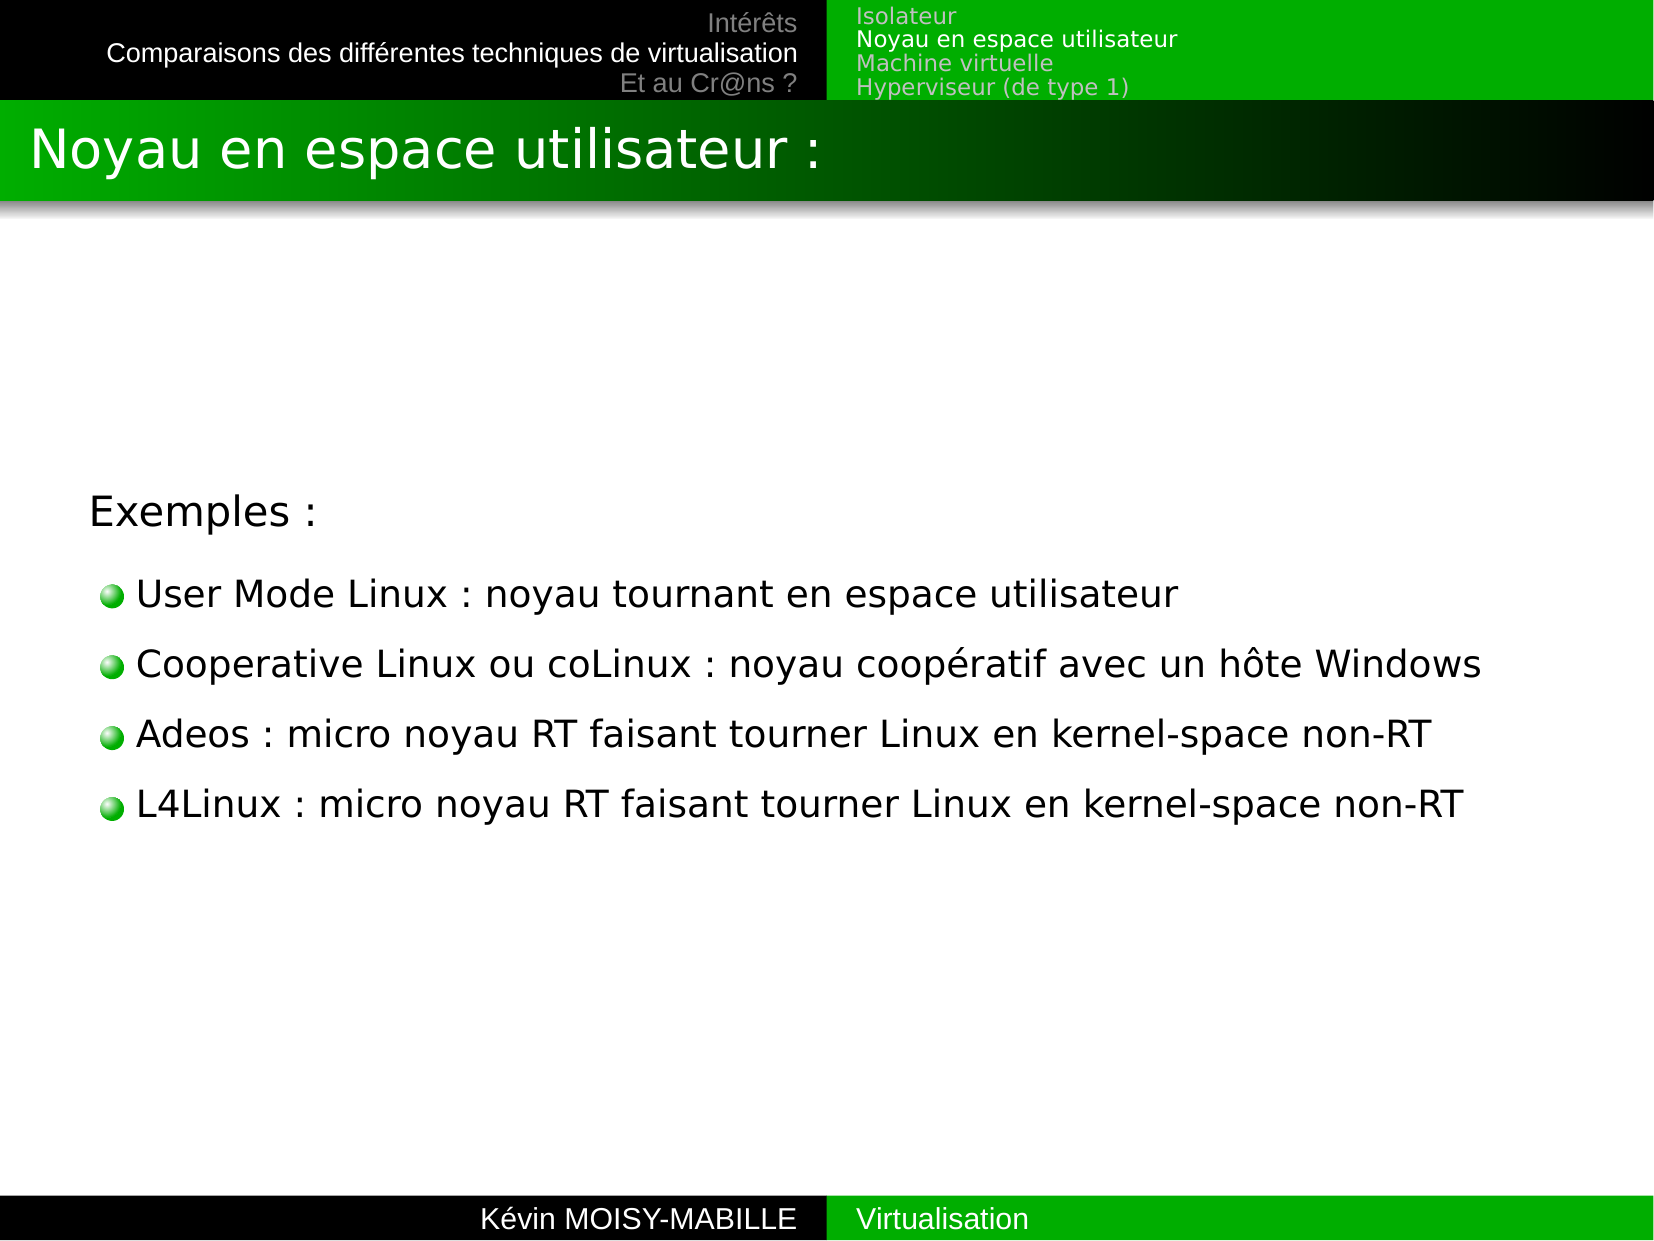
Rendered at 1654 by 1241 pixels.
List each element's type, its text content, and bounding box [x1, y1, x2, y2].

text_box User Mode Linux : noyau tournant en espace utilisateur Cooperative Linux ou coLinux : noyau coopératif avec un hôte Windows Adeos : micro noyau RT faisant tourner Linux en kernel-space non-RT L4Linux : micro noyau RT faisant tourner Linux en kernel-space non-RT [135, 572, 1630, 836]
text_box [0, 0, 1654, 219]
text_box Isolateur Noyau en espace utilisateur Machine virtuelle Hyperviseur (de type 1) [856, 5, 1625, 101]
text_box Intérêts Comparaisons des différentes techniques de virtualisation Et au Cr@ns ? [0, 7, 798, 99]
text_box [100, 797, 125, 821]
text_box Exemples : [88, 487, 562, 550]
text_box Virtualisation [856, 1202, 1654, 1238]
text_box Noyau en espace utilisateur : [29, 118, 1654, 184]
text_box [100, 584, 125, 609]
text_box [0, 1195, 1654, 1241]
text_box Kévin MOISY-MABILLE [0, 1202, 798, 1238]
text_box [100, 655, 125, 680]
text_box [100, 726, 125, 751]
